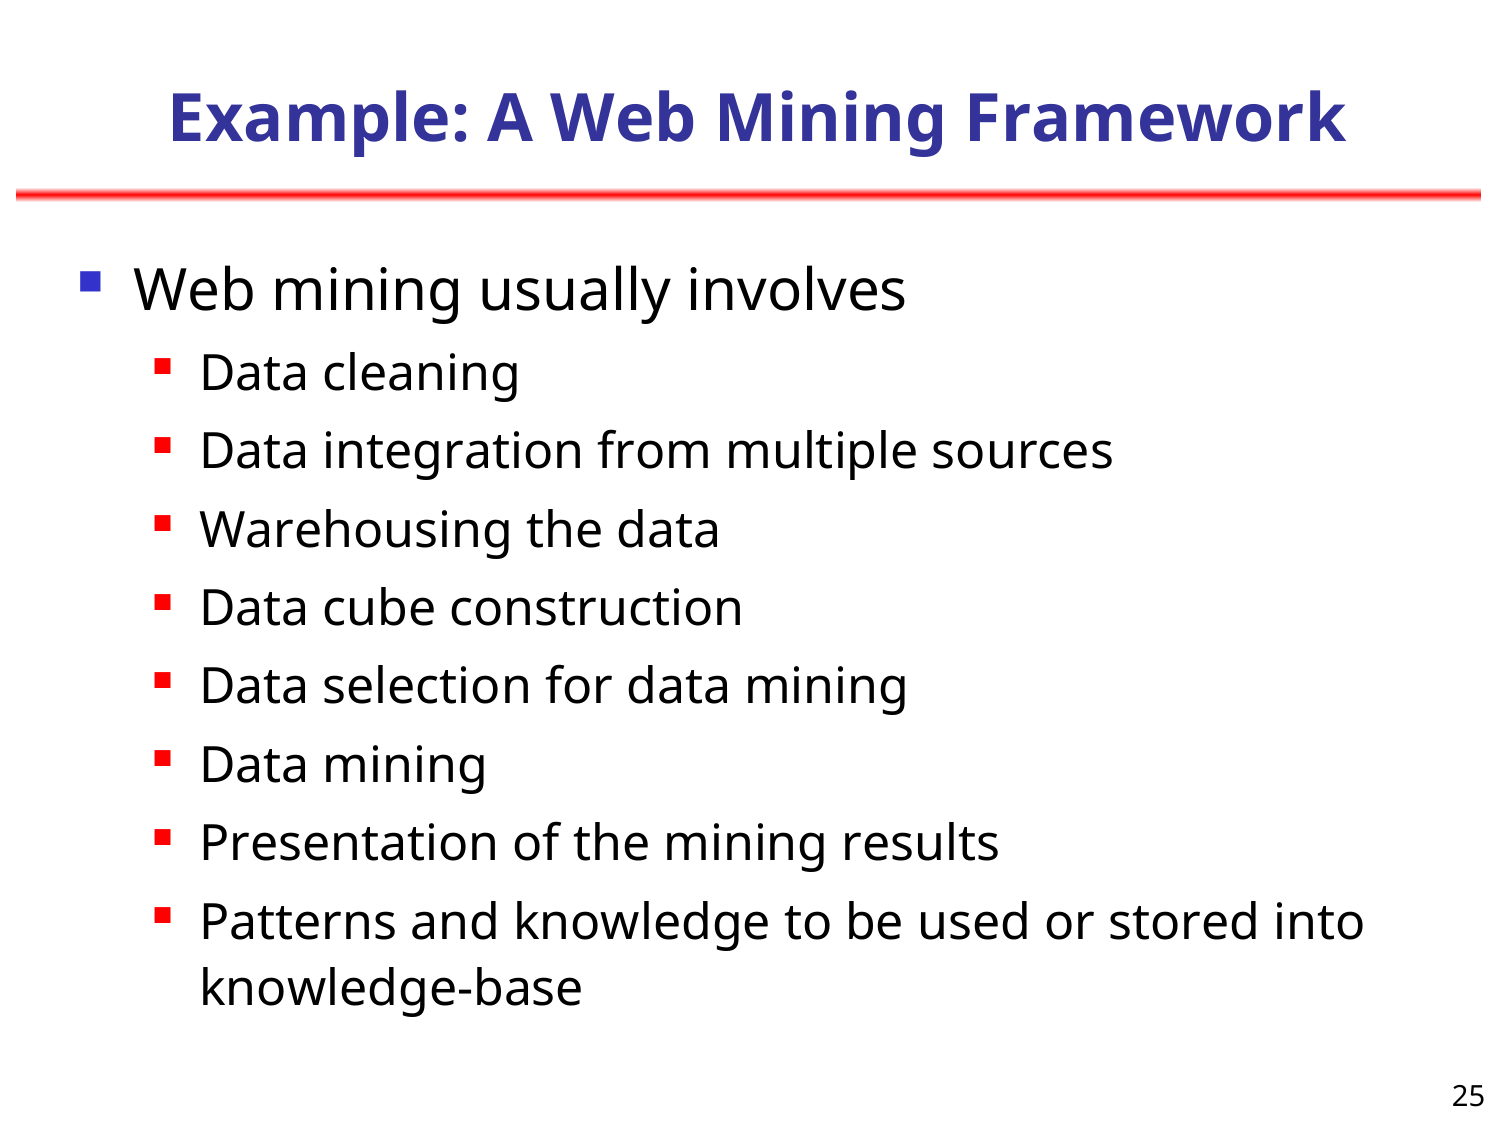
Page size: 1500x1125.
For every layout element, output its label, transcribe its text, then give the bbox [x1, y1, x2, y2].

list Web mining usually involves Data cleaning Data integration from multiple sources Warehousing the data Data cube construction Data selection for data mining Data mining Presentation of the mining results Patterns and knowledge to be used or stored into knowledge-base [62, 237, 1450, 1075]
title Example: A Web Mining Framework [124, 0, 1391, 163]
text_box <number> [1187, 1050, 1500, 1125]
